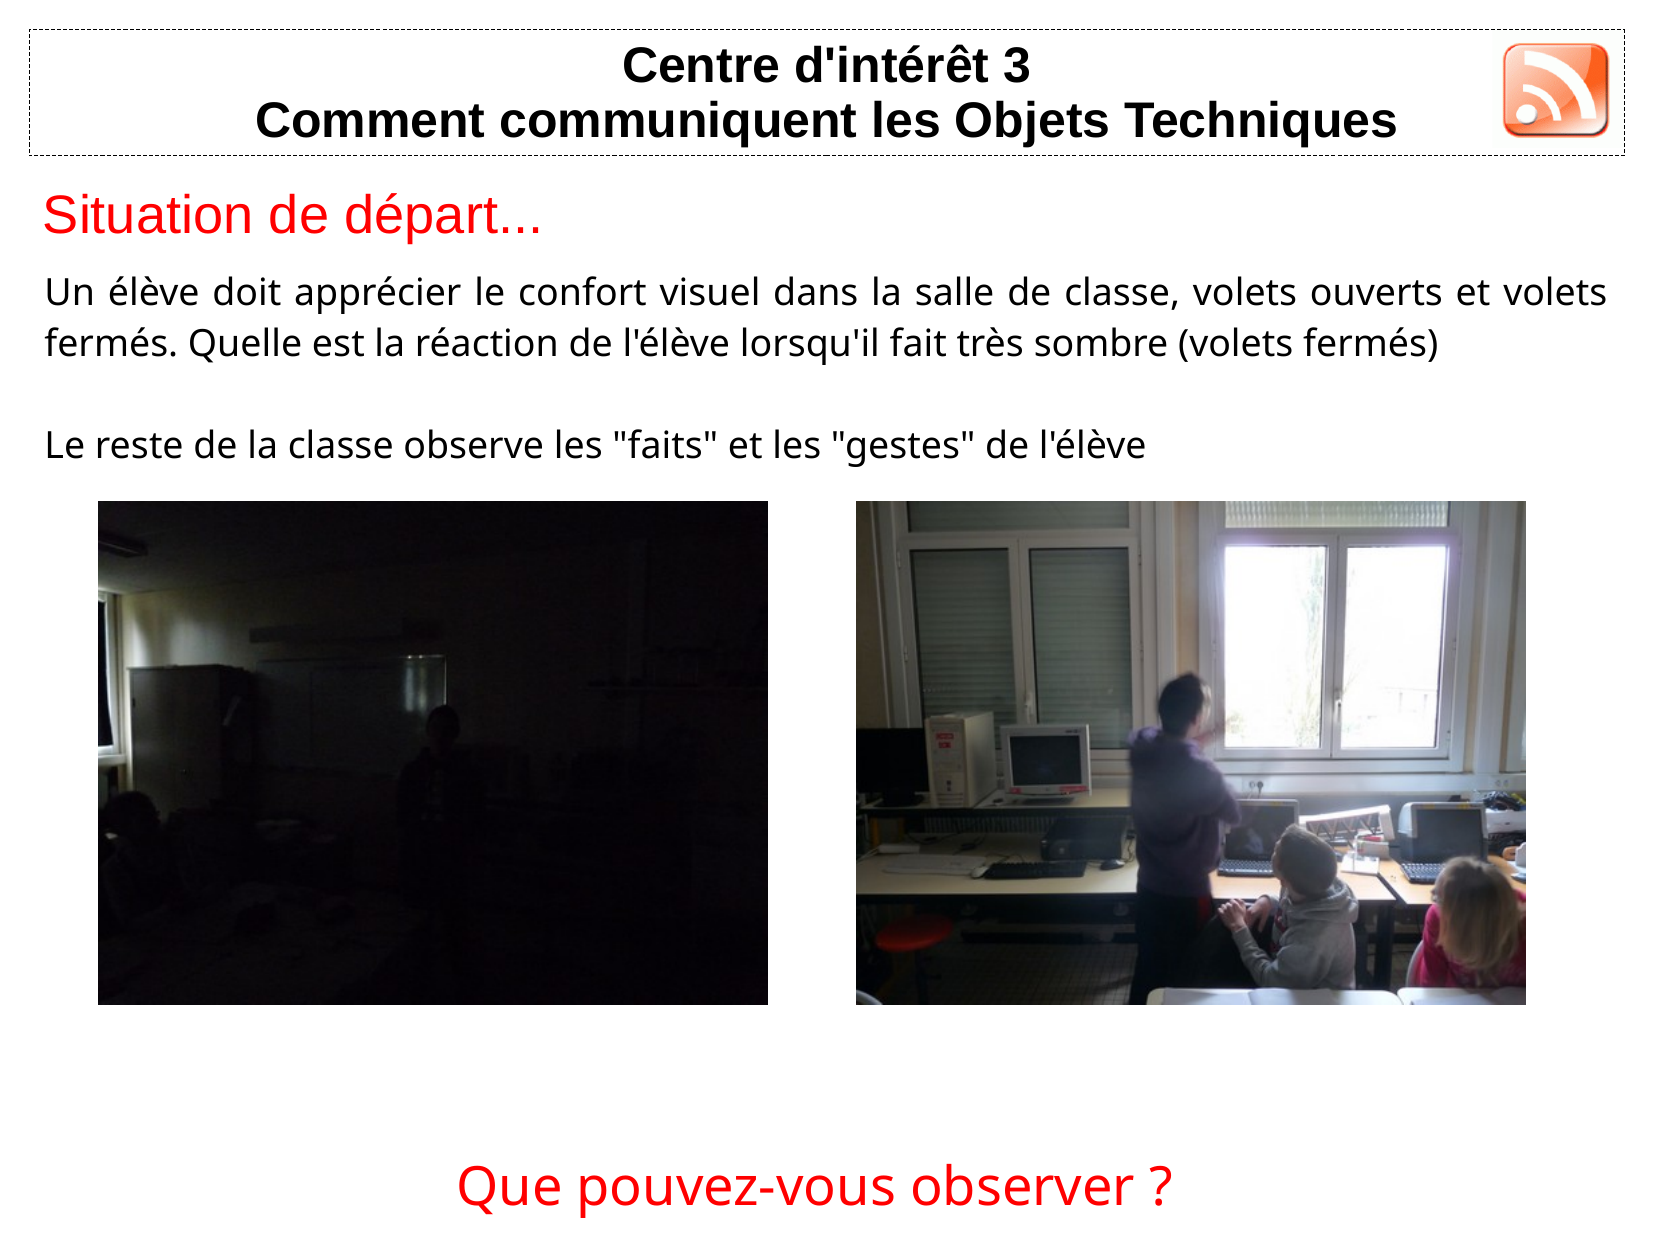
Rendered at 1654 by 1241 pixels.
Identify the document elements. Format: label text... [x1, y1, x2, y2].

text_box Centre d'intérêt 3 Comment communiquent les Objets Techniques [29, 29, 1625, 156]
text_box Un élève doit apprécier le confort visuel dans la salle de classe, volets ouverts et volets fermés. Quelle est la réaction de l'élève lorsqu'il fait très sombre (volets fermés) Le reste de la classe observe les "faits" et les "gestes" de l'élève [29, 257, 1625, 482]
picture [856, 501, 1526, 1005]
text_box Que pouvez-vous observer ? [441, 1139, 1212, 1231]
text_box Situation de départ... [28, 177, 709, 253]
picture [98, 501, 768, 1005]
